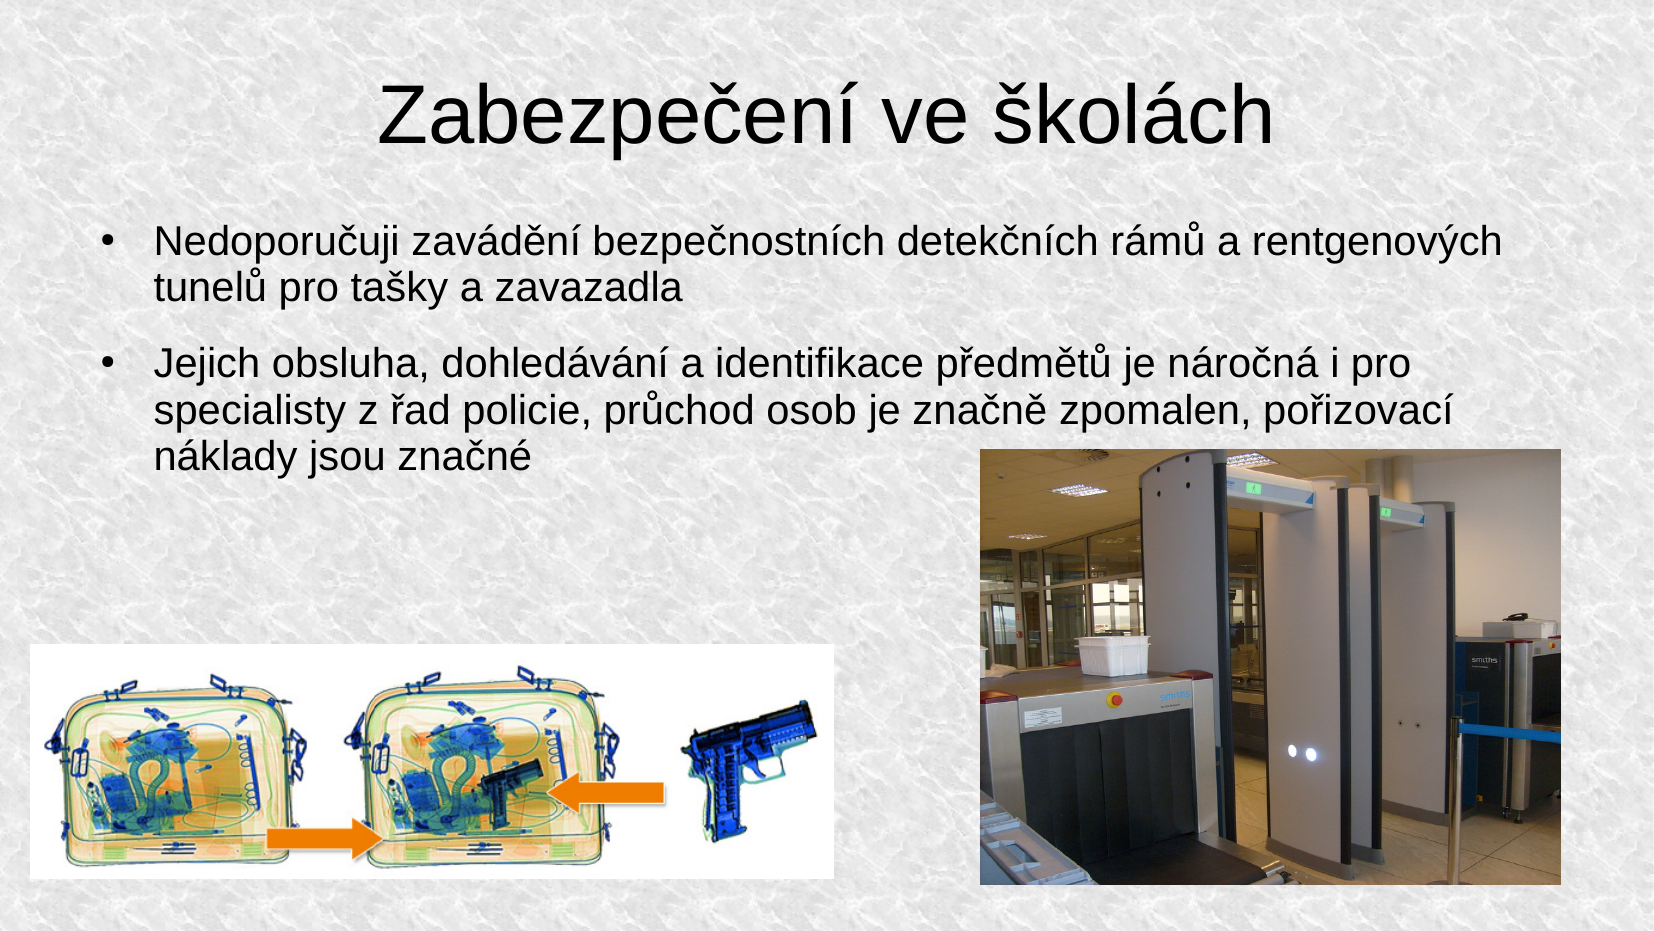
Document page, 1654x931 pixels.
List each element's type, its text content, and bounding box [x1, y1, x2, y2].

list Nedoporučuji zavádění bezpečnostních detekčních rámů a rentgenových tunelů pro tašky a zavazadla Jejich obsluha, dohledávání a identifikace předmětů je náročná i pro specialisty z řad policie, průchod osob je značně zpomalen, pořizovací náklady jsou značné [82, 217, 1571, 758]
picture [0, 0, 1654, 931]
title Zabezpečení ve školách [82, 37, 1571, 193]
